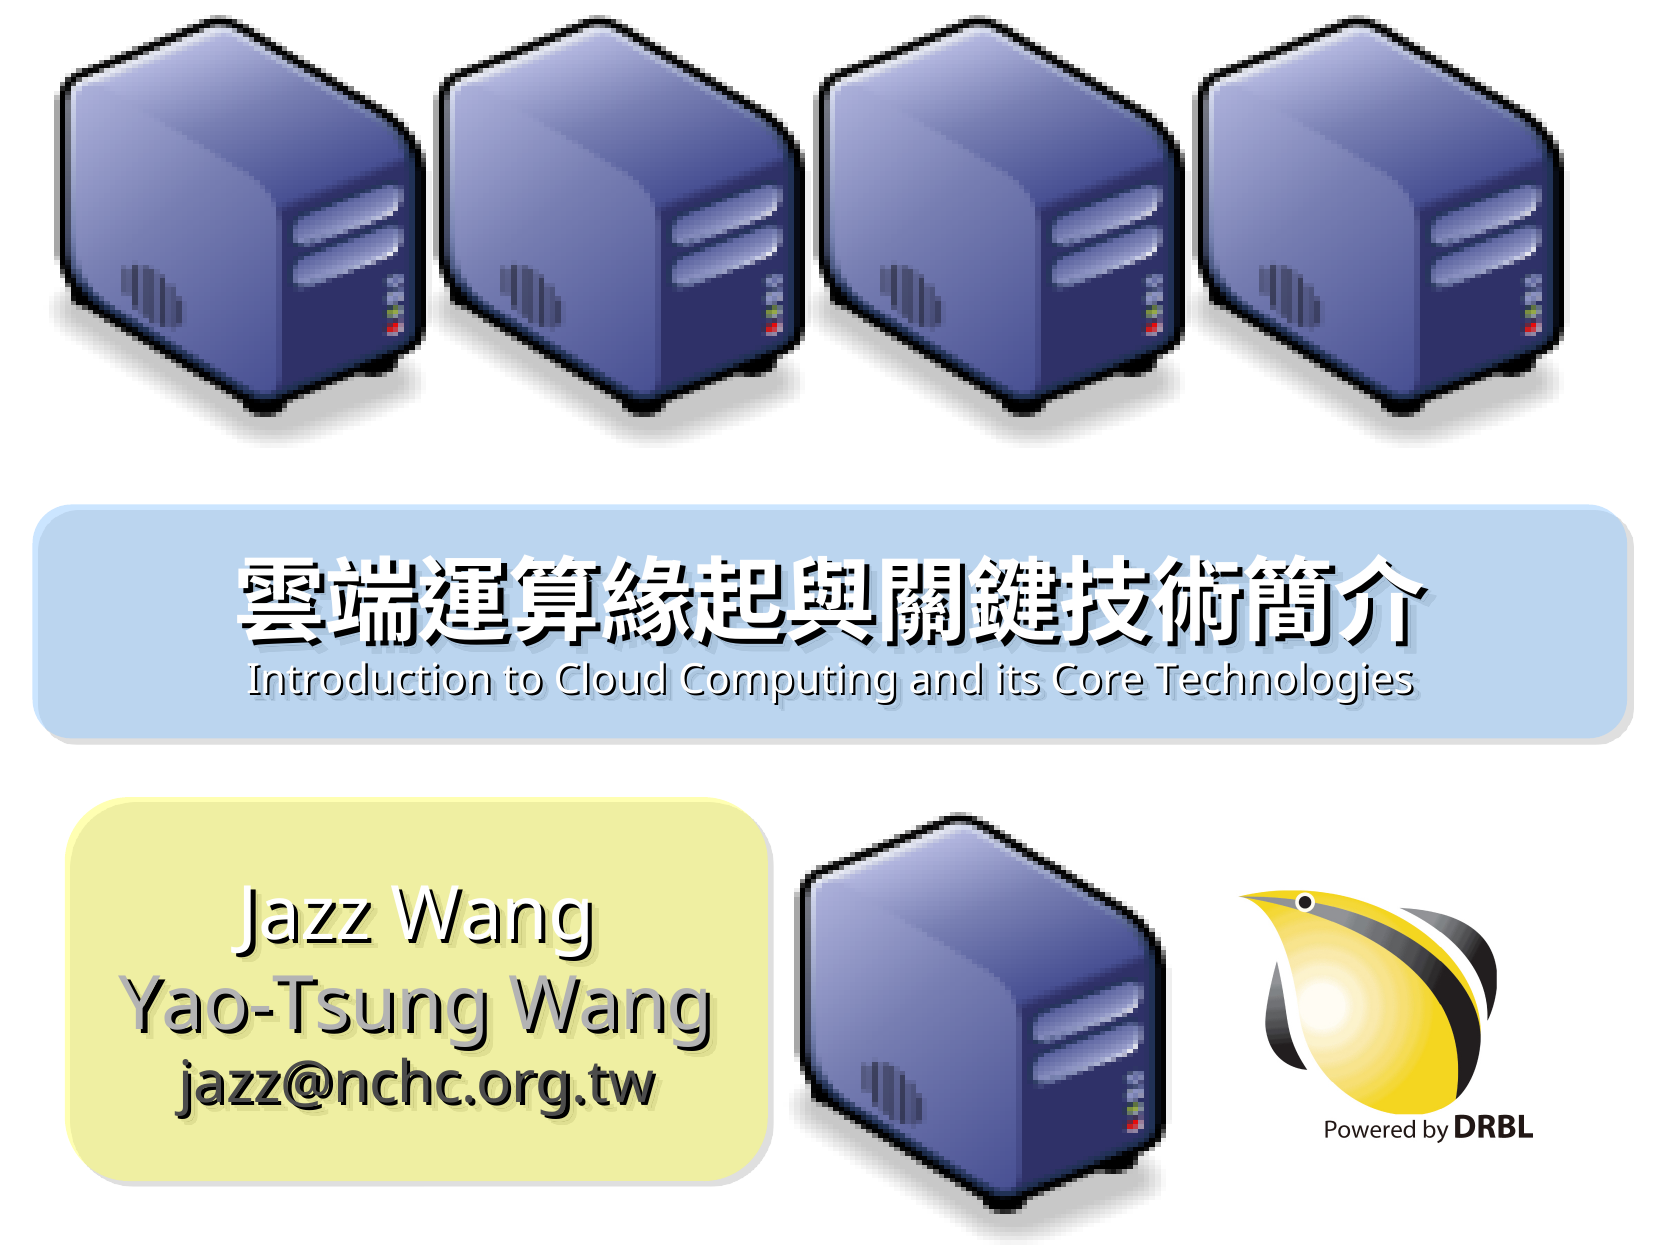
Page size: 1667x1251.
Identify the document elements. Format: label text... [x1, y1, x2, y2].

text_box 雲端運算緣起與關鍵技術簡介 Introduction to Cloud Computing and its Core Technologies [32, 504, 1628, 739]
picture [767, 800, 1211, 1249]
picture [1224, 874, 1548, 1152]
text_box Jazz Wang Yao-Tsung Wang jazz@nchc.org.tw [64, 797, 767, 1182]
picture [27, 2, 1609, 502]
